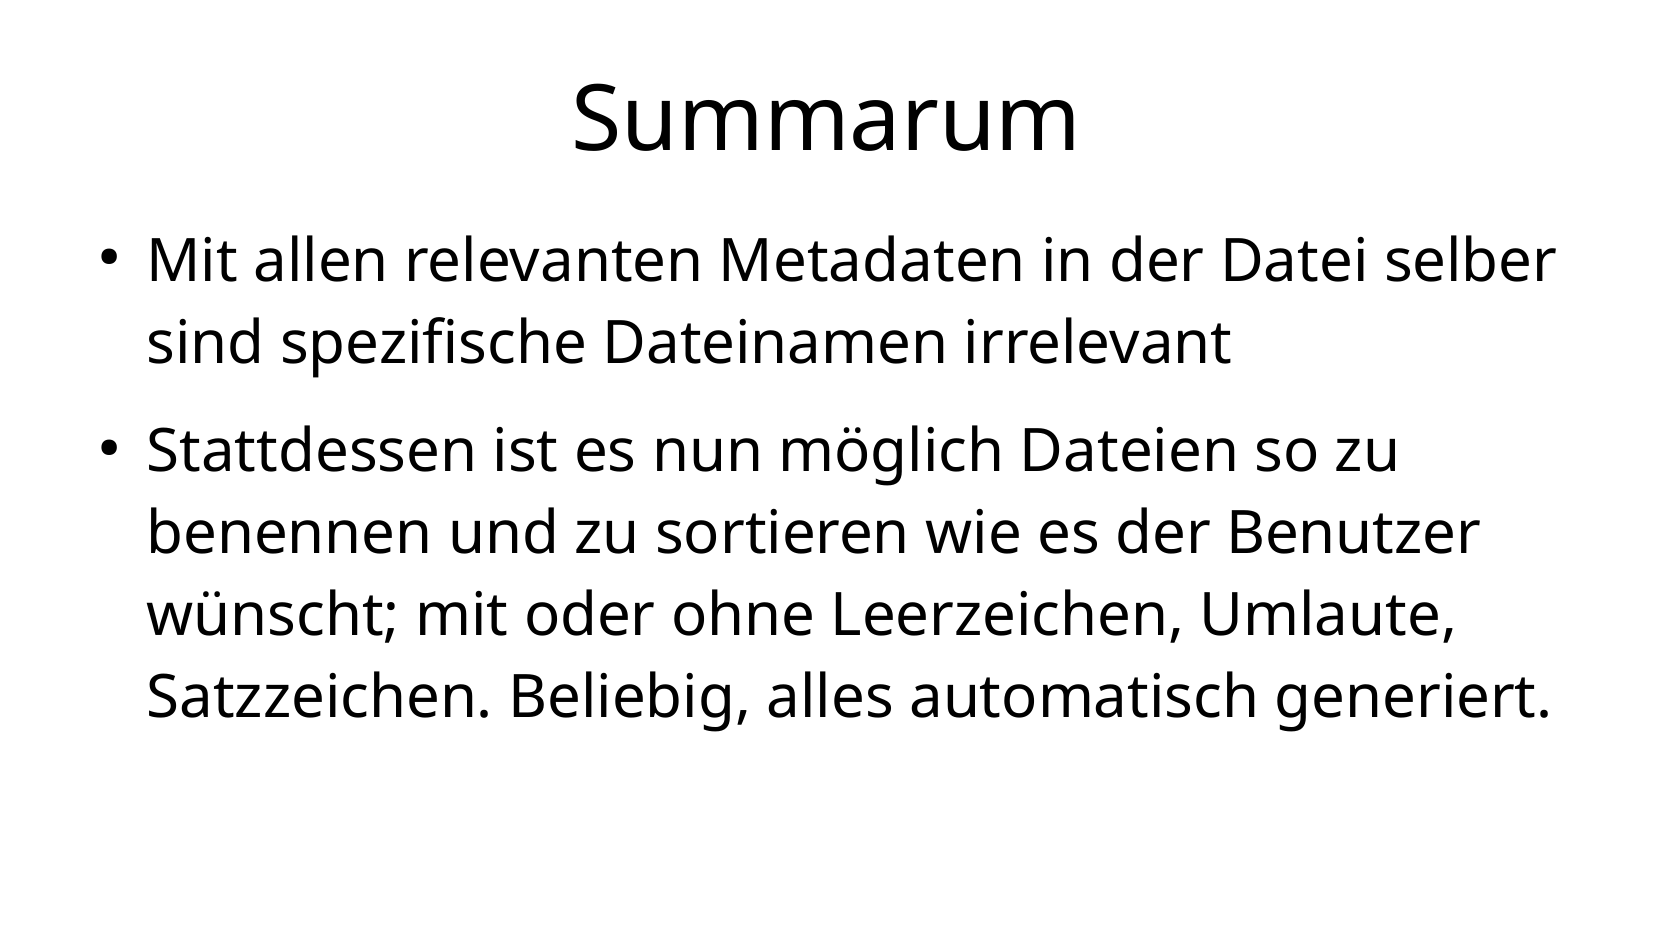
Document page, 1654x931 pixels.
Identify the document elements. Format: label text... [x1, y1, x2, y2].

title Summarum [82, 37, 1571, 193]
list Mit allen relevanten Metadaten in der Datei selber sind spezifische Dateinamen irrelevant Stattdessen ist es nun möglich Dateien so zu benennen und zu sortieren wie es der Benutzer wünscht; mit oder ohne Leerzeichen, Umlaute, Satzzeichen. Beliebig, alles automatisch generiert. [82, 217, 1571, 758]
